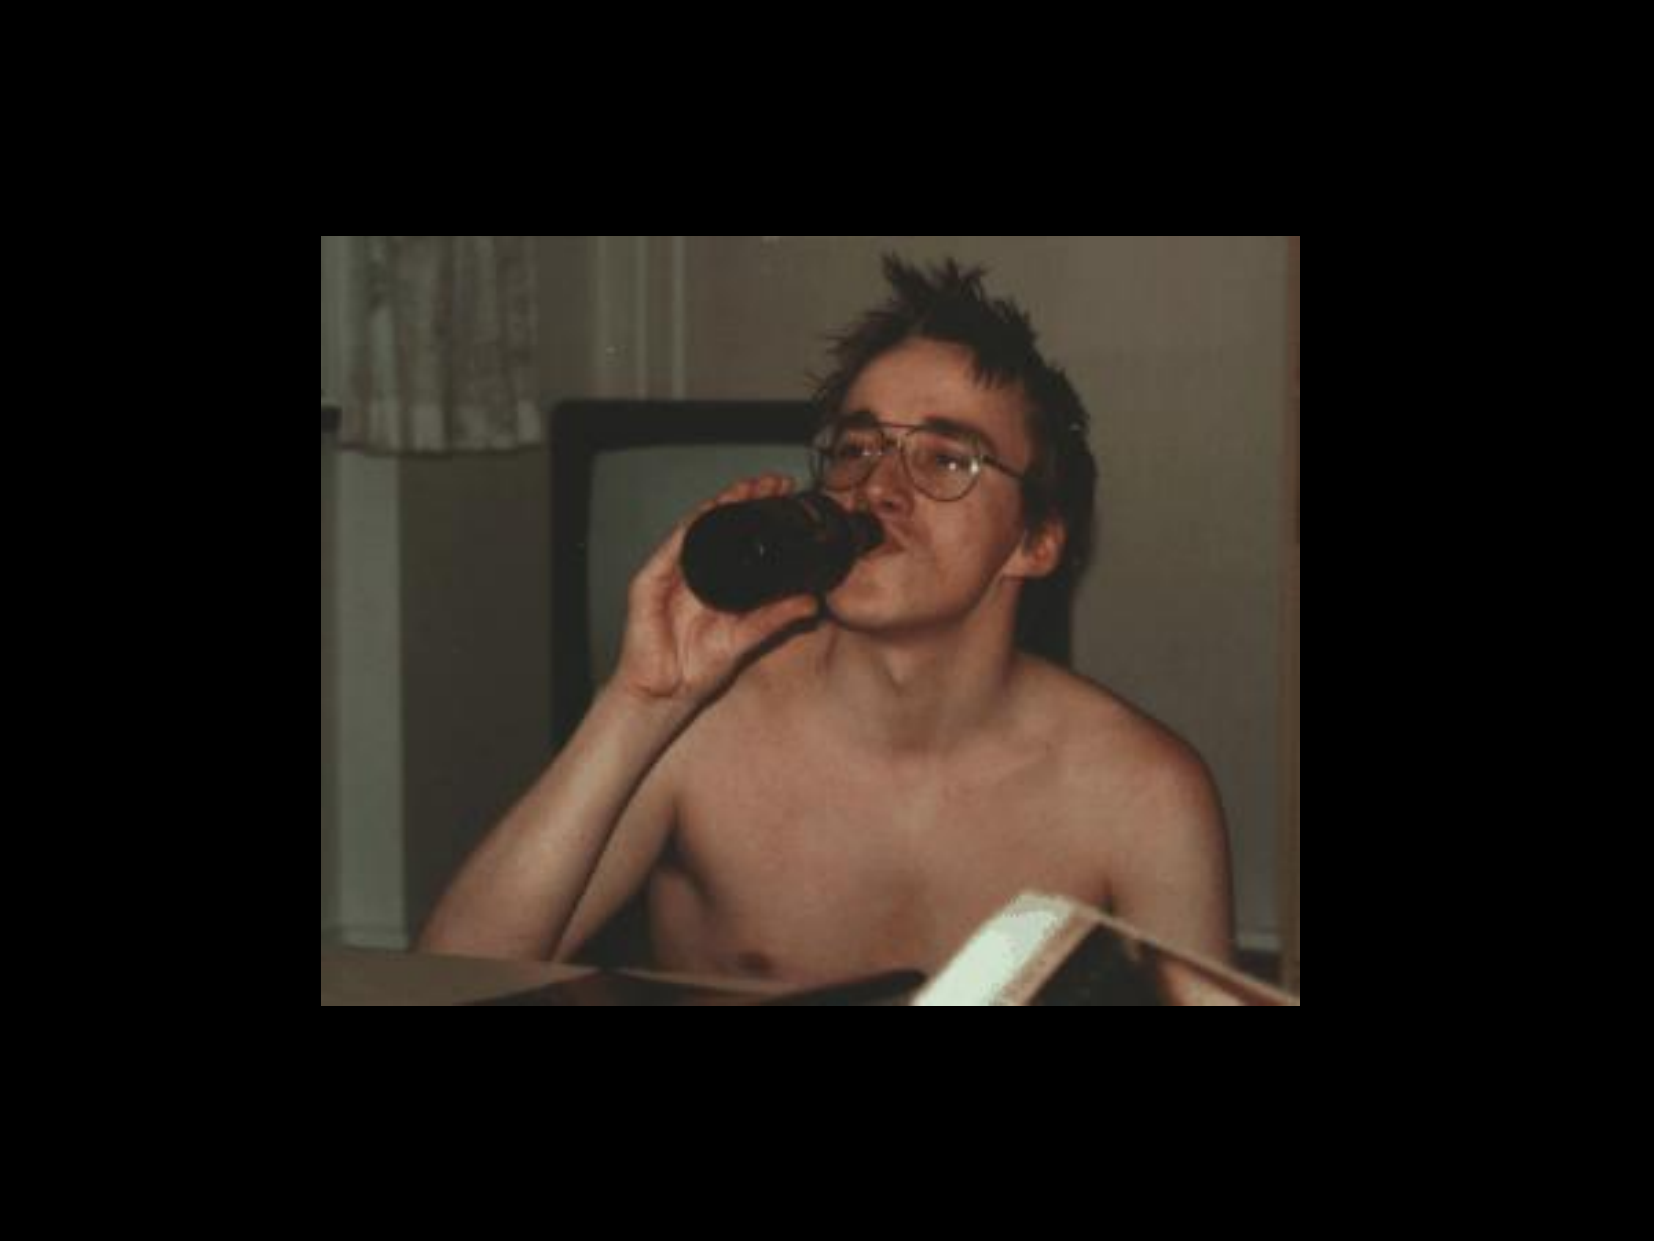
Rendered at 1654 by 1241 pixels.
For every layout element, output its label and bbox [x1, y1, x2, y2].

picture [321, 236, 1300, 1006]
